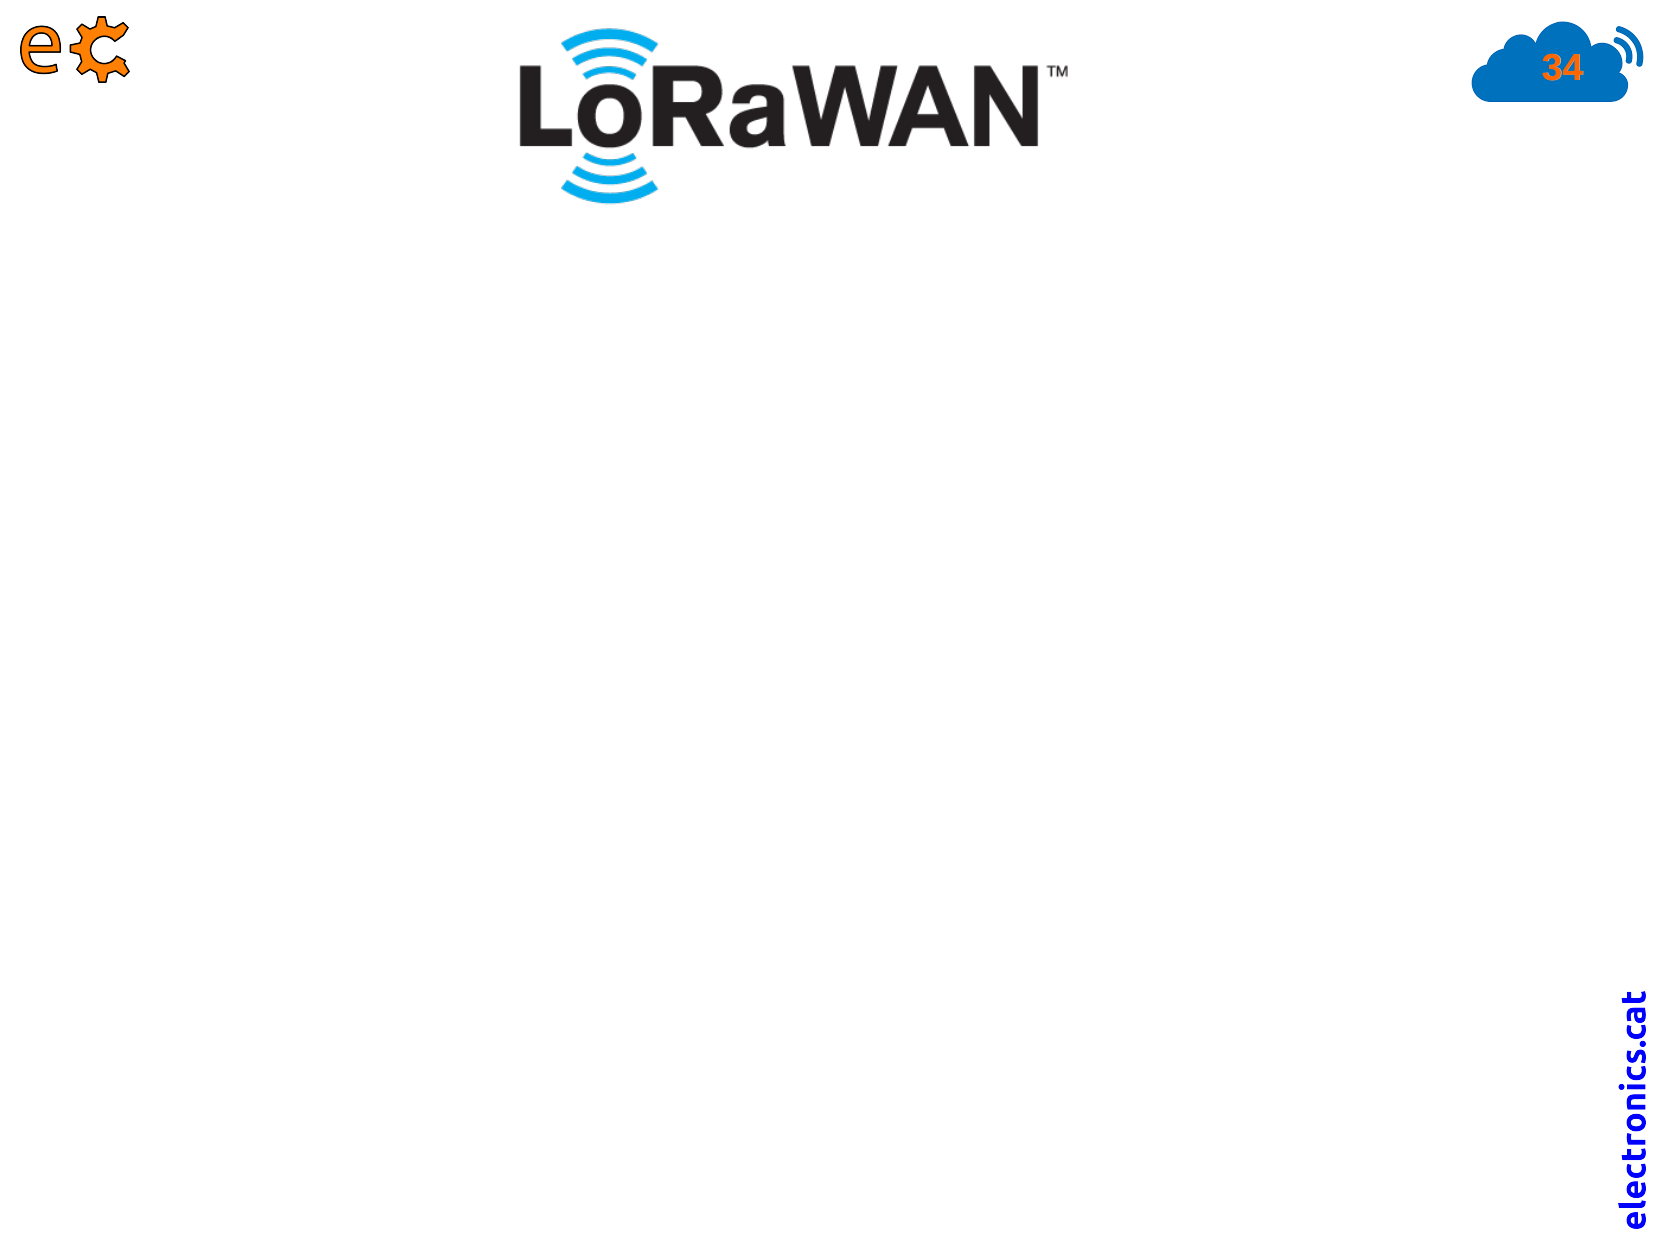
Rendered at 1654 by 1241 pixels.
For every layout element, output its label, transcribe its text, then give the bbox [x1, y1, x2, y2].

text_box <número> [1526, 38, 1654, 109]
picture [1618, 991, 1646, 1229]
picture [1464, 16, 1650, 106]
picture [405, 0, 1146, 284]
picture [20, 16, 130, 83]
